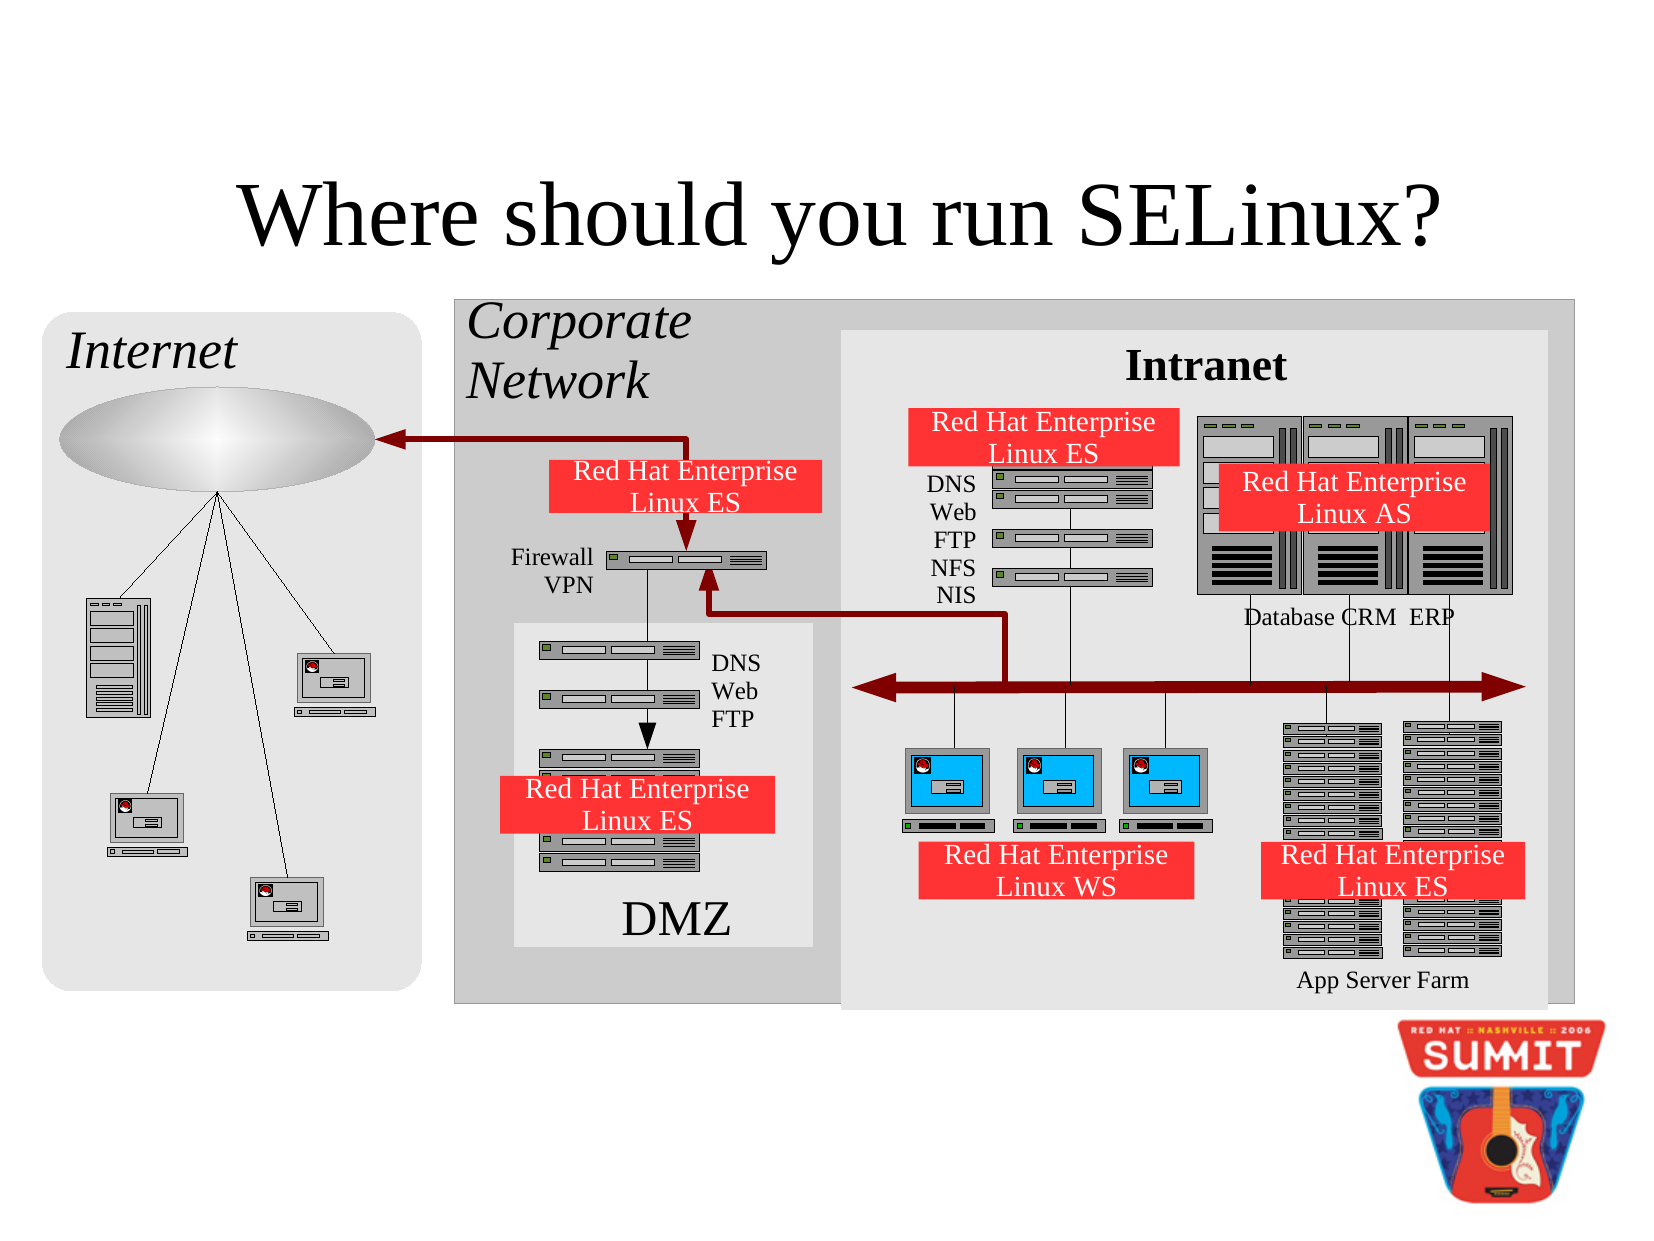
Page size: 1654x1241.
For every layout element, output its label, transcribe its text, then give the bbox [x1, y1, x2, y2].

text_box Red Hat Enterprise Linux ES [908, 408, 1180, 467]
picture [1027, 758, 1041, 773]
picture [305, 660, 319, 673]
text_box DNS Web FTP [711, 649, 770, 759]
picture [1133, 758, 1148, 773]
text_box DMZ [621, 890, 745, 964]
text_box Red Hat Enterprise Linux ES [1261, 841, 1526, 900]
text_box Internet [66, 320, 402, 400]
text_box DNS Web FTP NFS NIS [926, 470, 986, 653]
text_box App Server Farm [1296, 966, 1588, 1003]
text_box Red Hat Enterprise Linux WS [918, 841, 1195, 900]
title Where should you run SELinux? [65, 151, 1617, 278]
picture [118, 799, 132, 813]
picture [1392, 1011, 1611, 1211]
text_box [454, 299, 1575, 1010]
picture [915, 758, 930, 773]
text_box Database CRM ERP [1243, 602, 1574, 640]
text_box Red Hat Enterprise Linux AS [1218, 463, 1490, 532]
text_box [454, 299, 466, 436]
picture [258, 884, 273, 897]
text_box Intranet [1124, 339, 1408, 412]
text_box Corporate Network [466, 290, 843, 443]
text_box Red Hat Enterprise Linux ES [500, 775, 776, 834]
text_box [42, 312, 422, 991]
text_box Red Hat Enterprise Linux ES [549, 459, 823, 513]
text_box Firewall VPN [510, 543, 667, 616]
